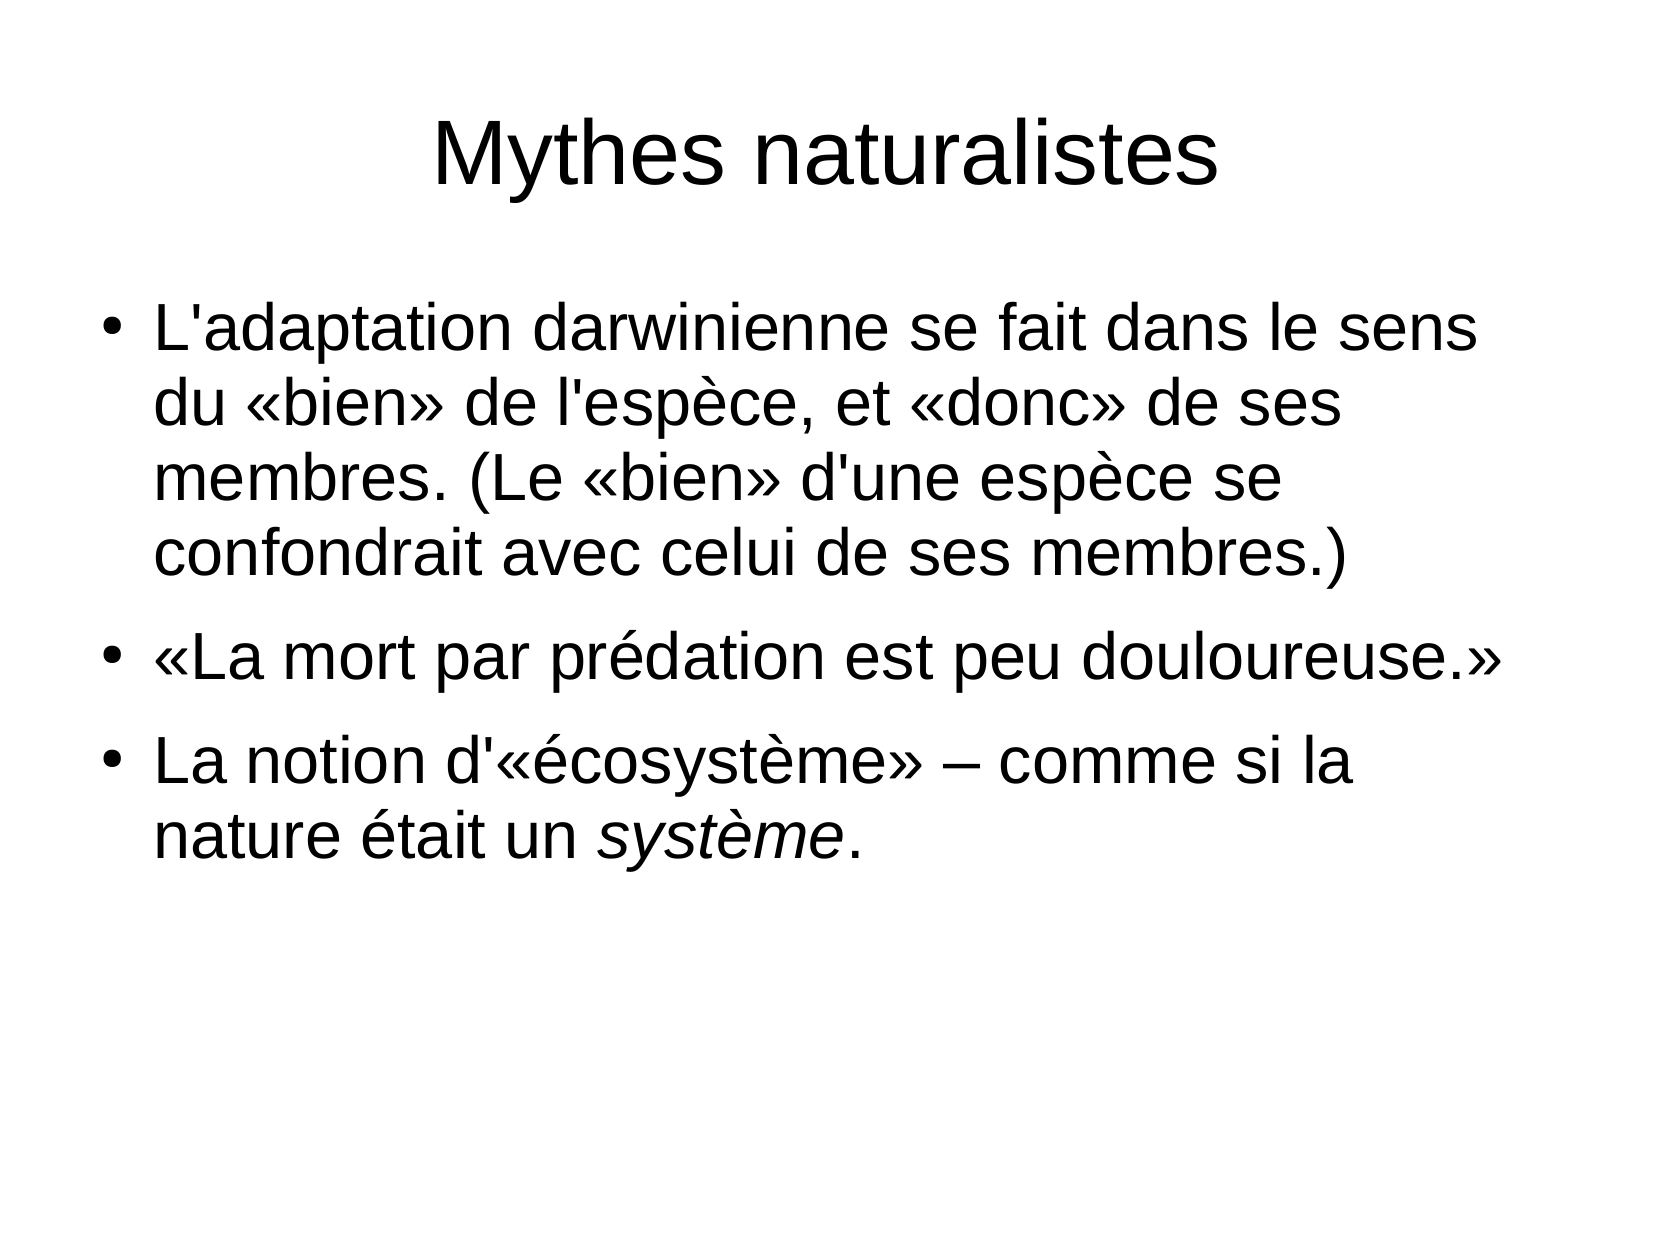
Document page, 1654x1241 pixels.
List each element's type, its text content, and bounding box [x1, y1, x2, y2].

title Mythes naturalistes [82, 49, 1571, 257]
list L'adaptation darwinienne se fait dans le sens du «bien» de l'espèce, et «donc» de ses membres. (Le «bien» d'une espèce se confondrait avec celui de ses membres.) «La mort par prédation est peu douloureuse.» La notion d'«écosystème» – comme si la nature était un système. [82, 290, 1538, 1010]
